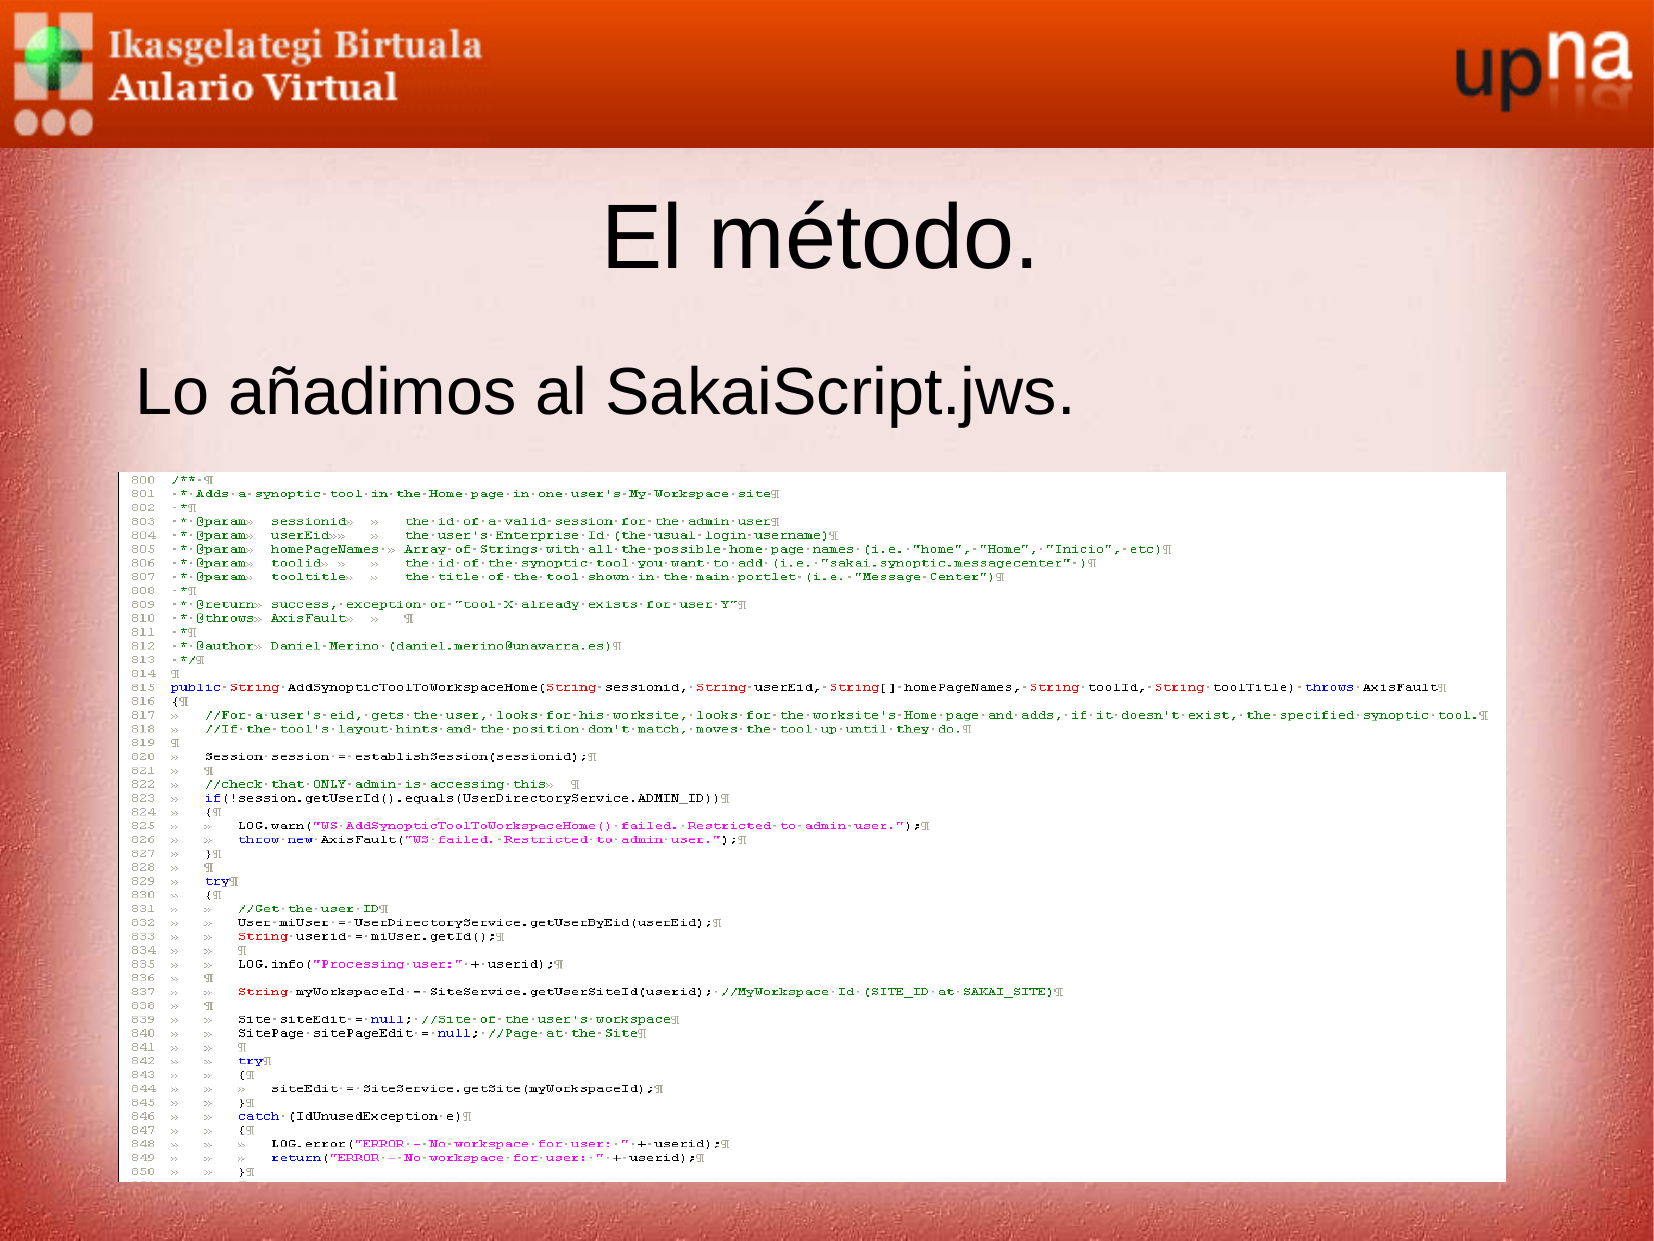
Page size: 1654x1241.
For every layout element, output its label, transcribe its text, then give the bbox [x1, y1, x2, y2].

list Lo añadimos al SakaiScript.jws. [118, 354, 1536, 473]
title El método. [76, 147, 1566, 326]
picture [0, 0, 1654, 1241]
